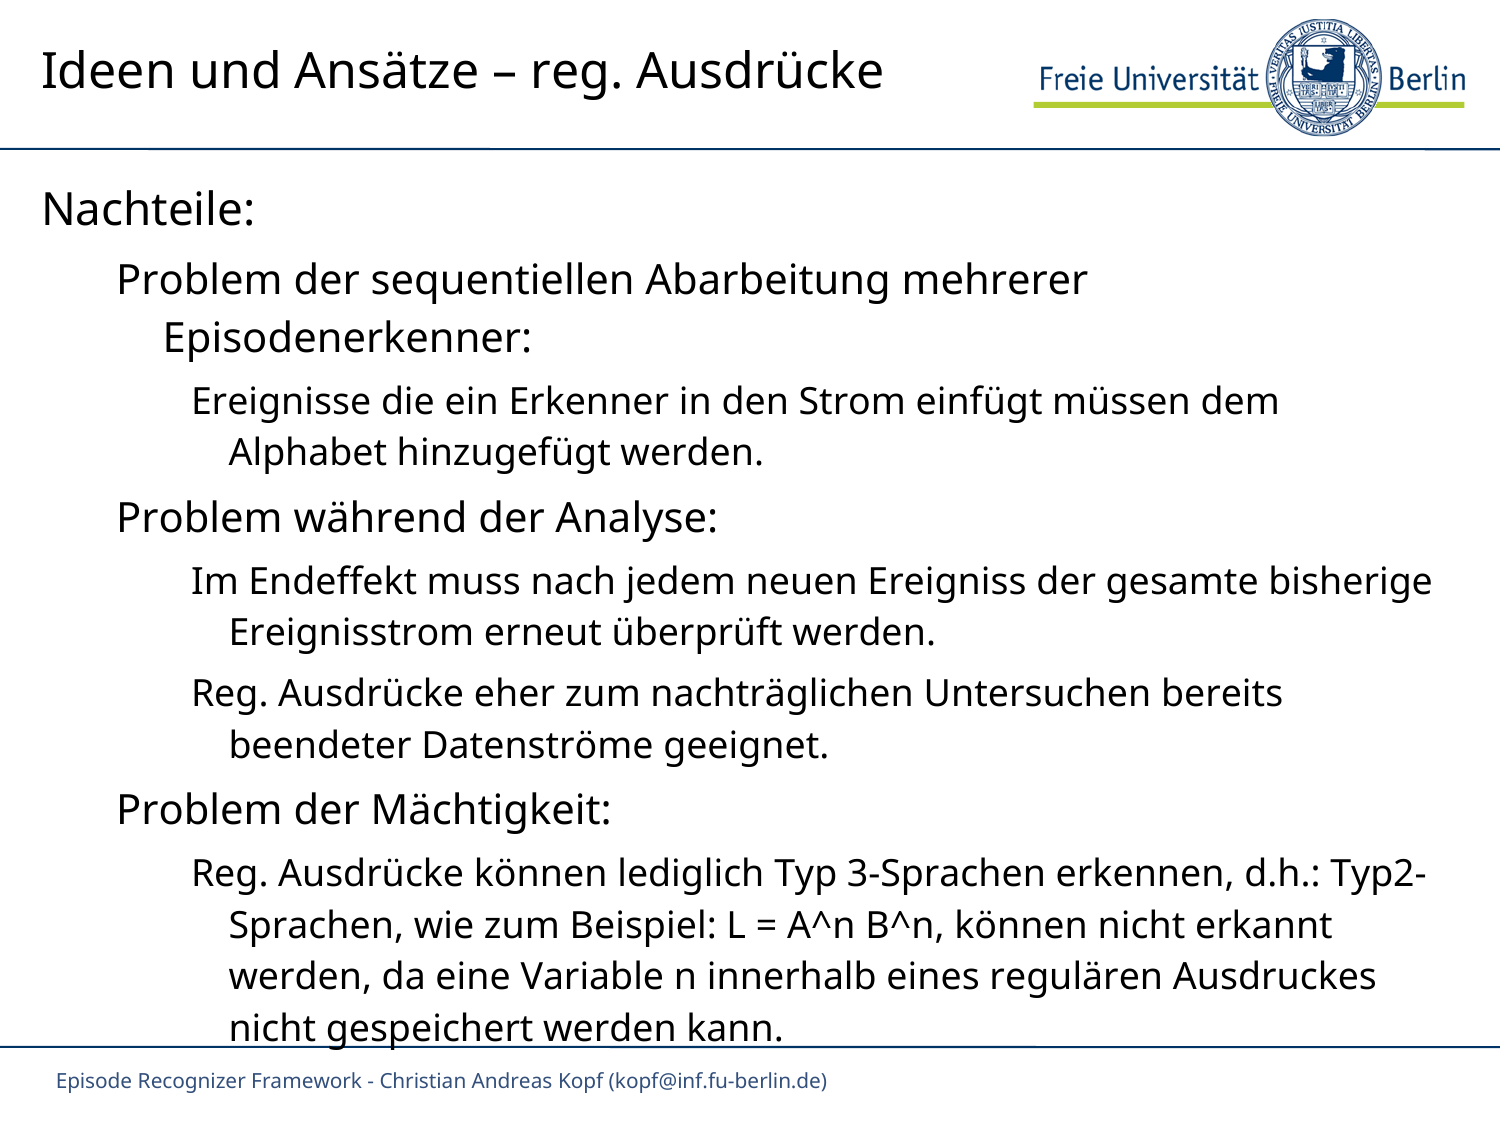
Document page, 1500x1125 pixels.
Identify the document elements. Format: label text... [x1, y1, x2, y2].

picture [1033, 19, 1470, 137]
title Ideen und Ansätze – reg. Ausdrücke [41, 0, 1016, 138]
list Nachteile: Problem der sequentiellen Abarbeitung mehrerer Episodenerkenner: Ereignisse die ein Erkenner in den Strom einfügt müssen dem Alphabet hinzugefügt werden. Problem während der Analyse: Im Endeffekt muss nach jedem neuen Ereigniss der gesamte bisherige Ereignisstrom erneut überprüft werden. Reg. Ausdrücke eher zum nachträglichen Untersuchen bereits beendeter Datenströme geeignet. Problem der Mächtigkeit: Reg. Ausdrücke können lediglich Typ 3-Sprachen erkennen, d.h.: Typ2-Sprachen, wie zum Beispiel: L = A^n B^n, können nicht erkannt werden, da eine Variable n innerhalb eines regulären Ausdruckes nicht gespeichert werden kann. [41, 175, 1447, 1039]
